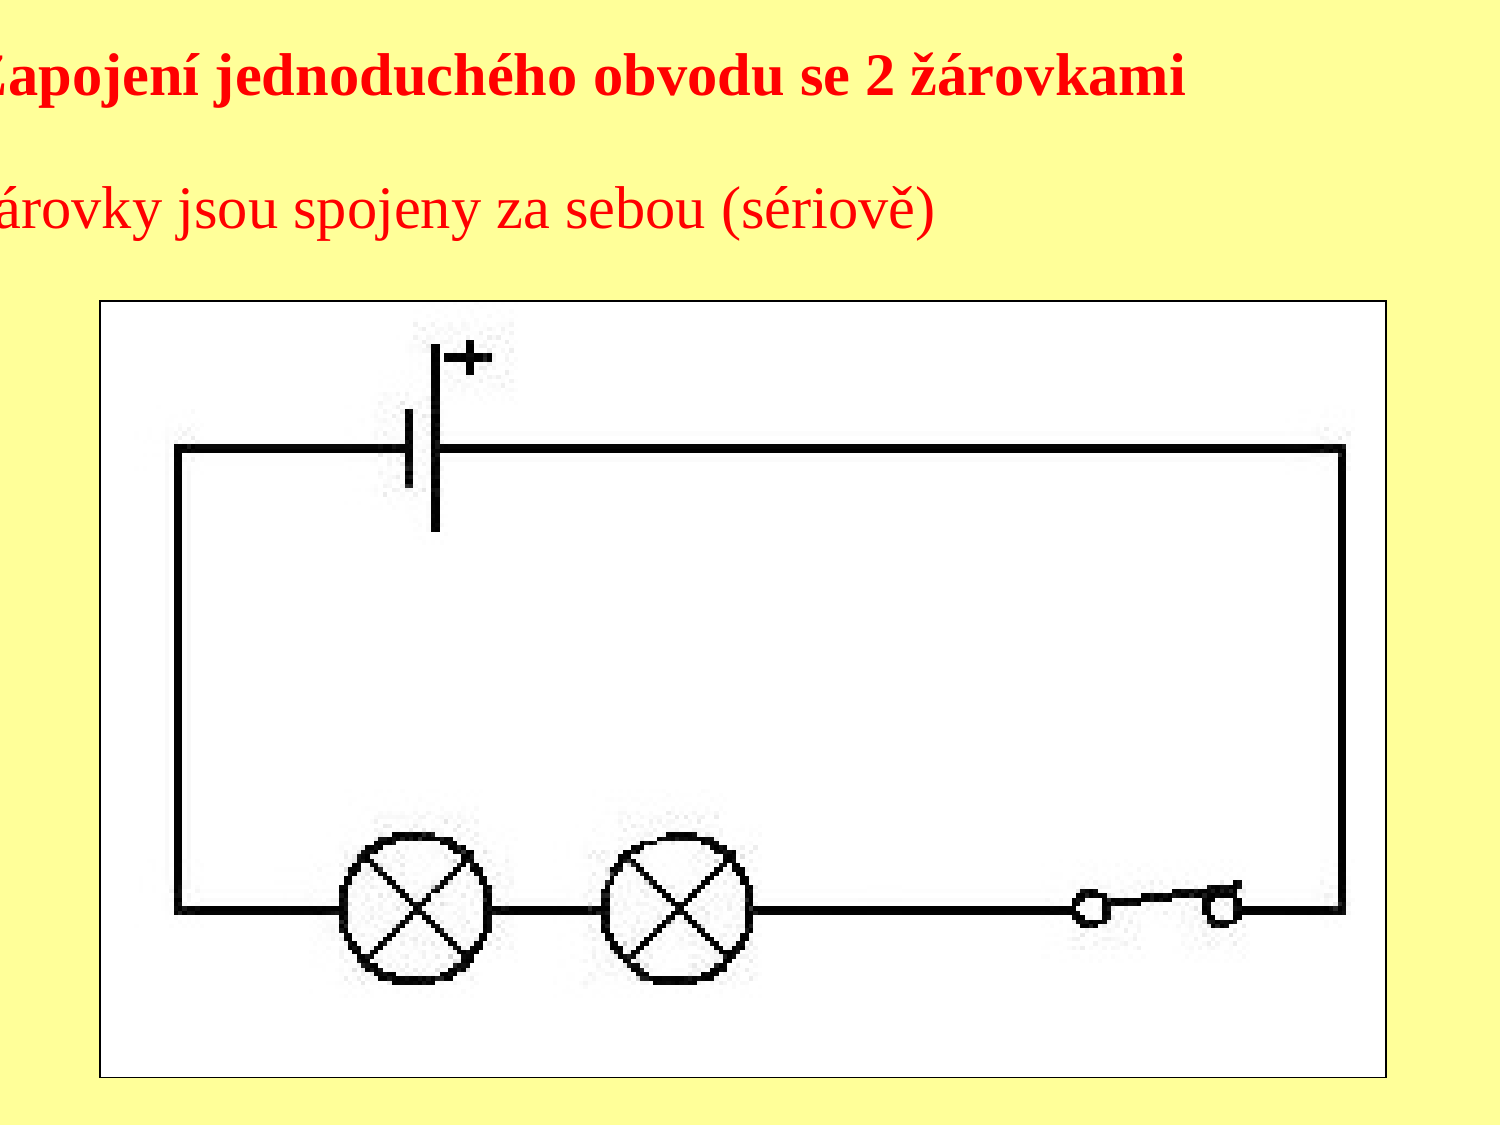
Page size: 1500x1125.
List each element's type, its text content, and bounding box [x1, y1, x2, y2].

picture [100, 301, 1386, 1077]
text_box Zapojení jednoduchého obvodu se 2 žárovkami žárovky jsou spojeny za sebou (sériově) [0, 33, 1353, 317]
